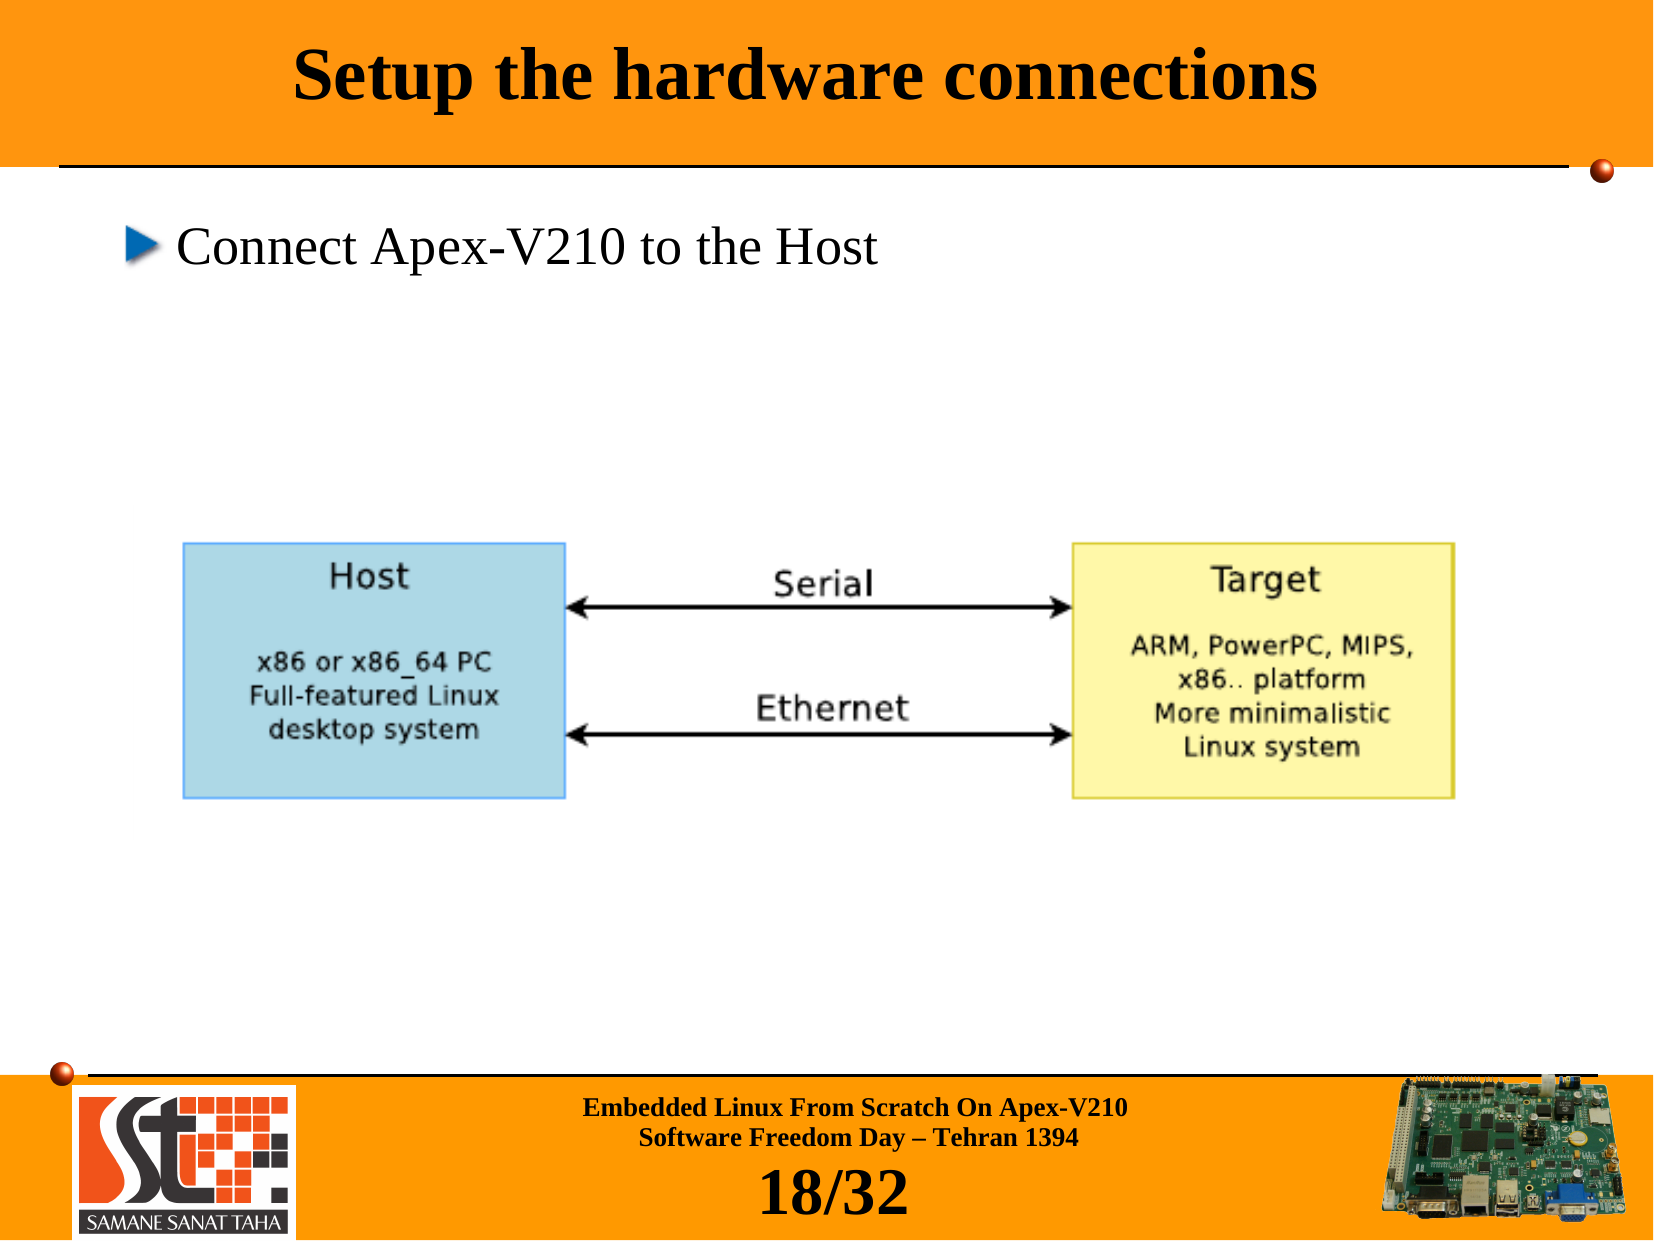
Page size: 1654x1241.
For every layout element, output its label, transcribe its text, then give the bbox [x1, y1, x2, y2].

list Connect Apex-V210 to the Host [105, 216, 1518, 1066]
picture [1371, 1074, 1626, 1236]
picture [72, 1085, 296, 1241]
picture [132, 505, 1496, 840]
title Setup the hardware connections [60, 25, 1551, 124]
